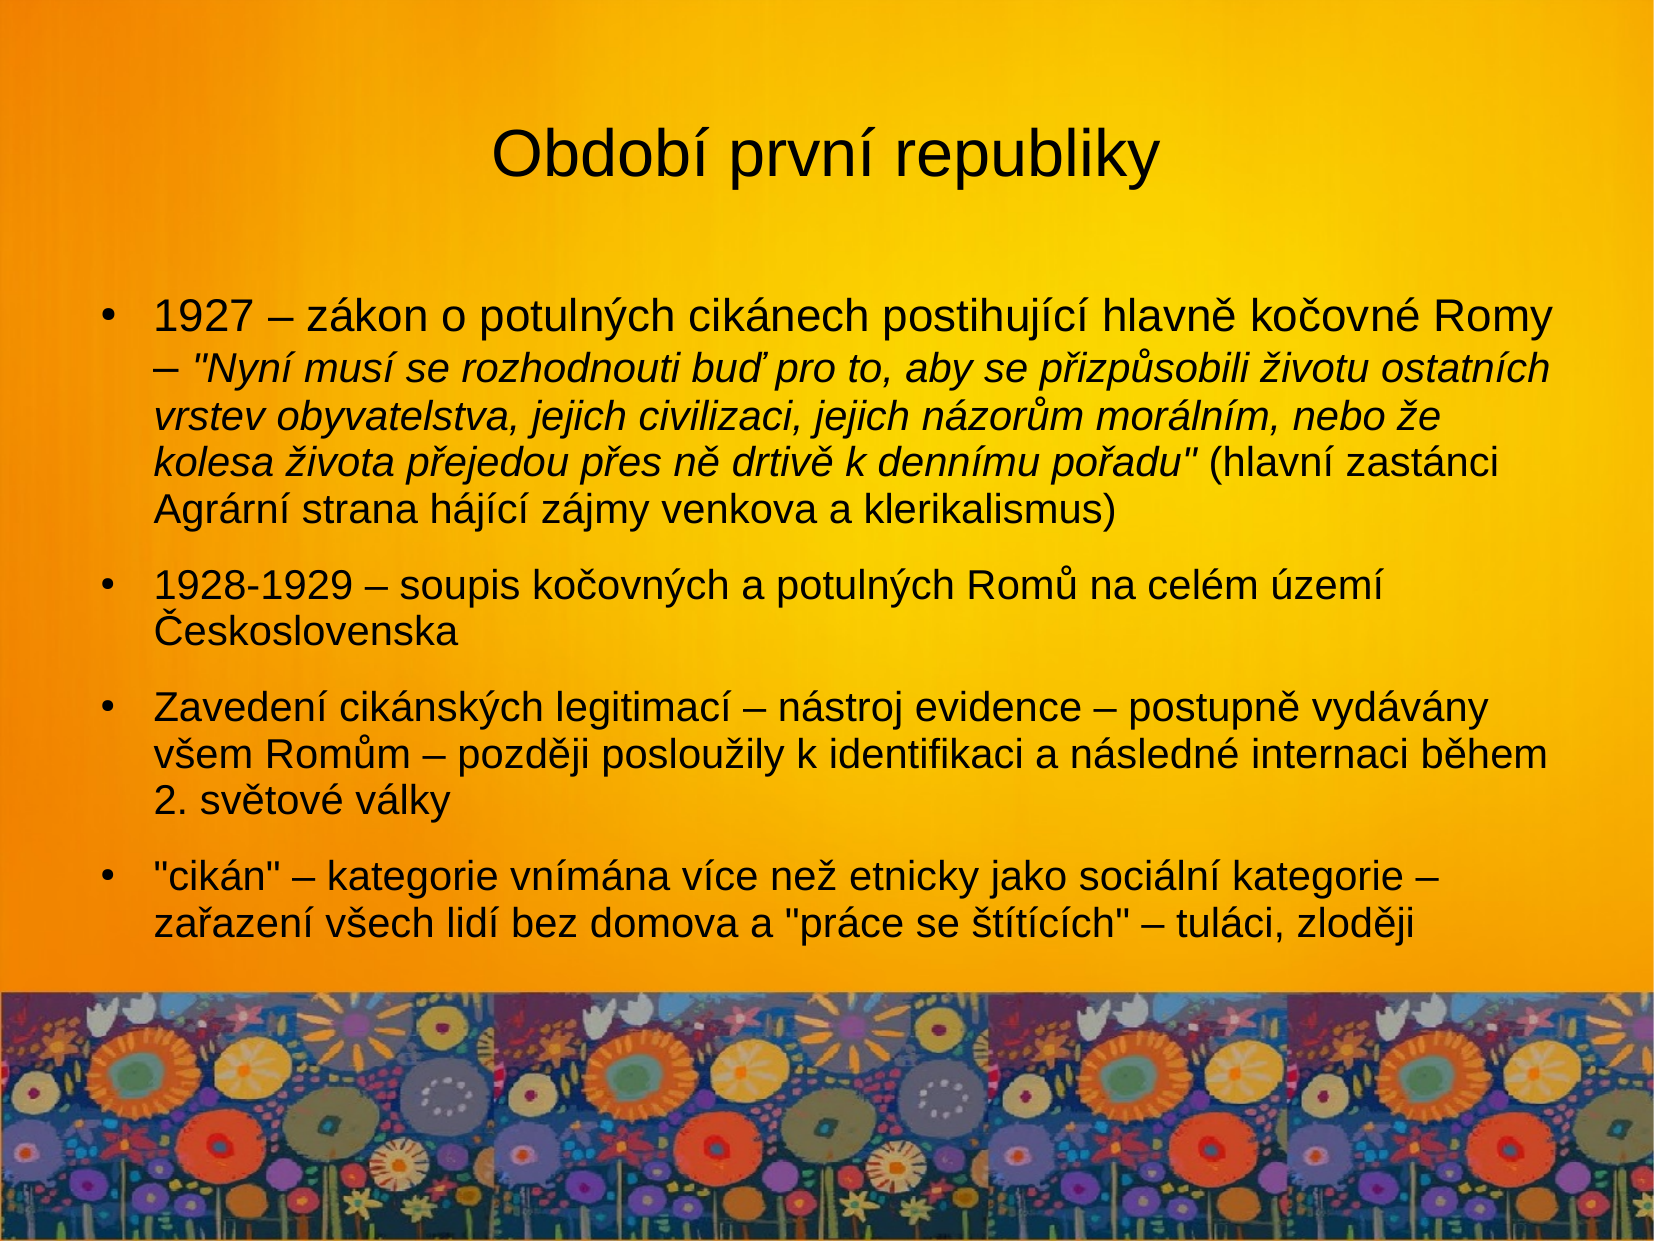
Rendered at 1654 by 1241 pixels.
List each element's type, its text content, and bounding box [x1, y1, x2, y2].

list 1927 – zákon o potulných cikánech postihující hlavně kočovné Romy – "Nyní musí se rozhodnouti buď pro to, aby se přizpůsobili životu ostatních vrstev obyvatelstva, jejich civilizaci, jejich názorům morálním, nebo že kolesa života přejedou přes ně drtivě k dennímu pořadu" (hlavní zastánci Agrární strana hájící zájmy venkova a klerikalismus) 1928-1929 – soupis kočovných a potulných Romů na celém území Československa Zavedení cikánských legitimací – nástroj evidence – postupně vydávány všem Romům – později posloužily k identifikaci a následné internaci během 2. světové války "cikán" – kategorie vnímána více než etnicky jako sociální kategorie – zařazení všech lidí bez domova a "práce se štítících" – tuláci, zloději [82, 290, 1571, 1109]
title Období první republiky [82, 49, 1571, 257]
picture [0, 0, 1654, 1241]
